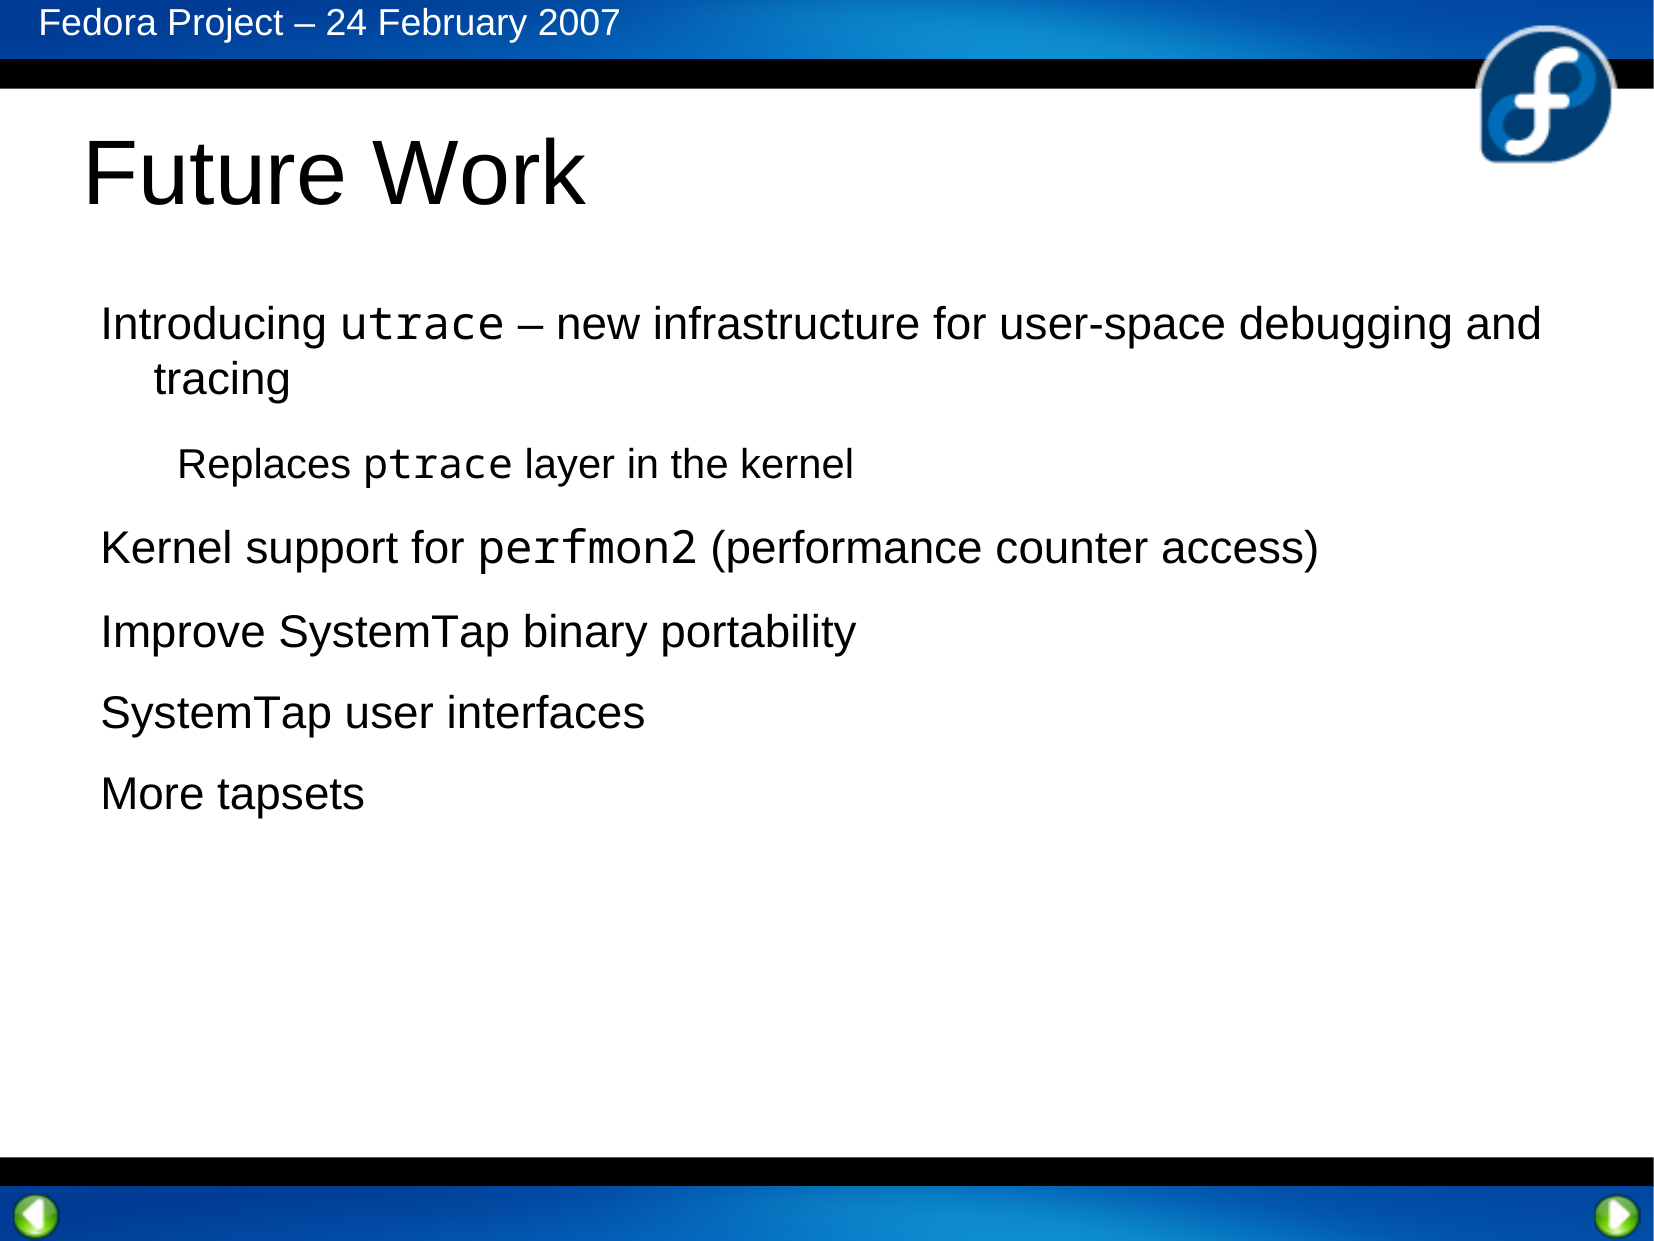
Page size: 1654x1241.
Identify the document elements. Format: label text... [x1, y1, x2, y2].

title Future Work [82, 88, 1571, 257]
picture [0, 1186, 1654, 1241]
picture [0, 0, 1654, 266]
list Introducing utrace – new infrastructure for user-space debugging and tracing Replaces ptrace layer in the kernel Kernel support for perfmon2 (performance counter access) Improve SystemTap binary portability SystemTap user interfaces More tapsets [82, 290, 1571, 1109]
